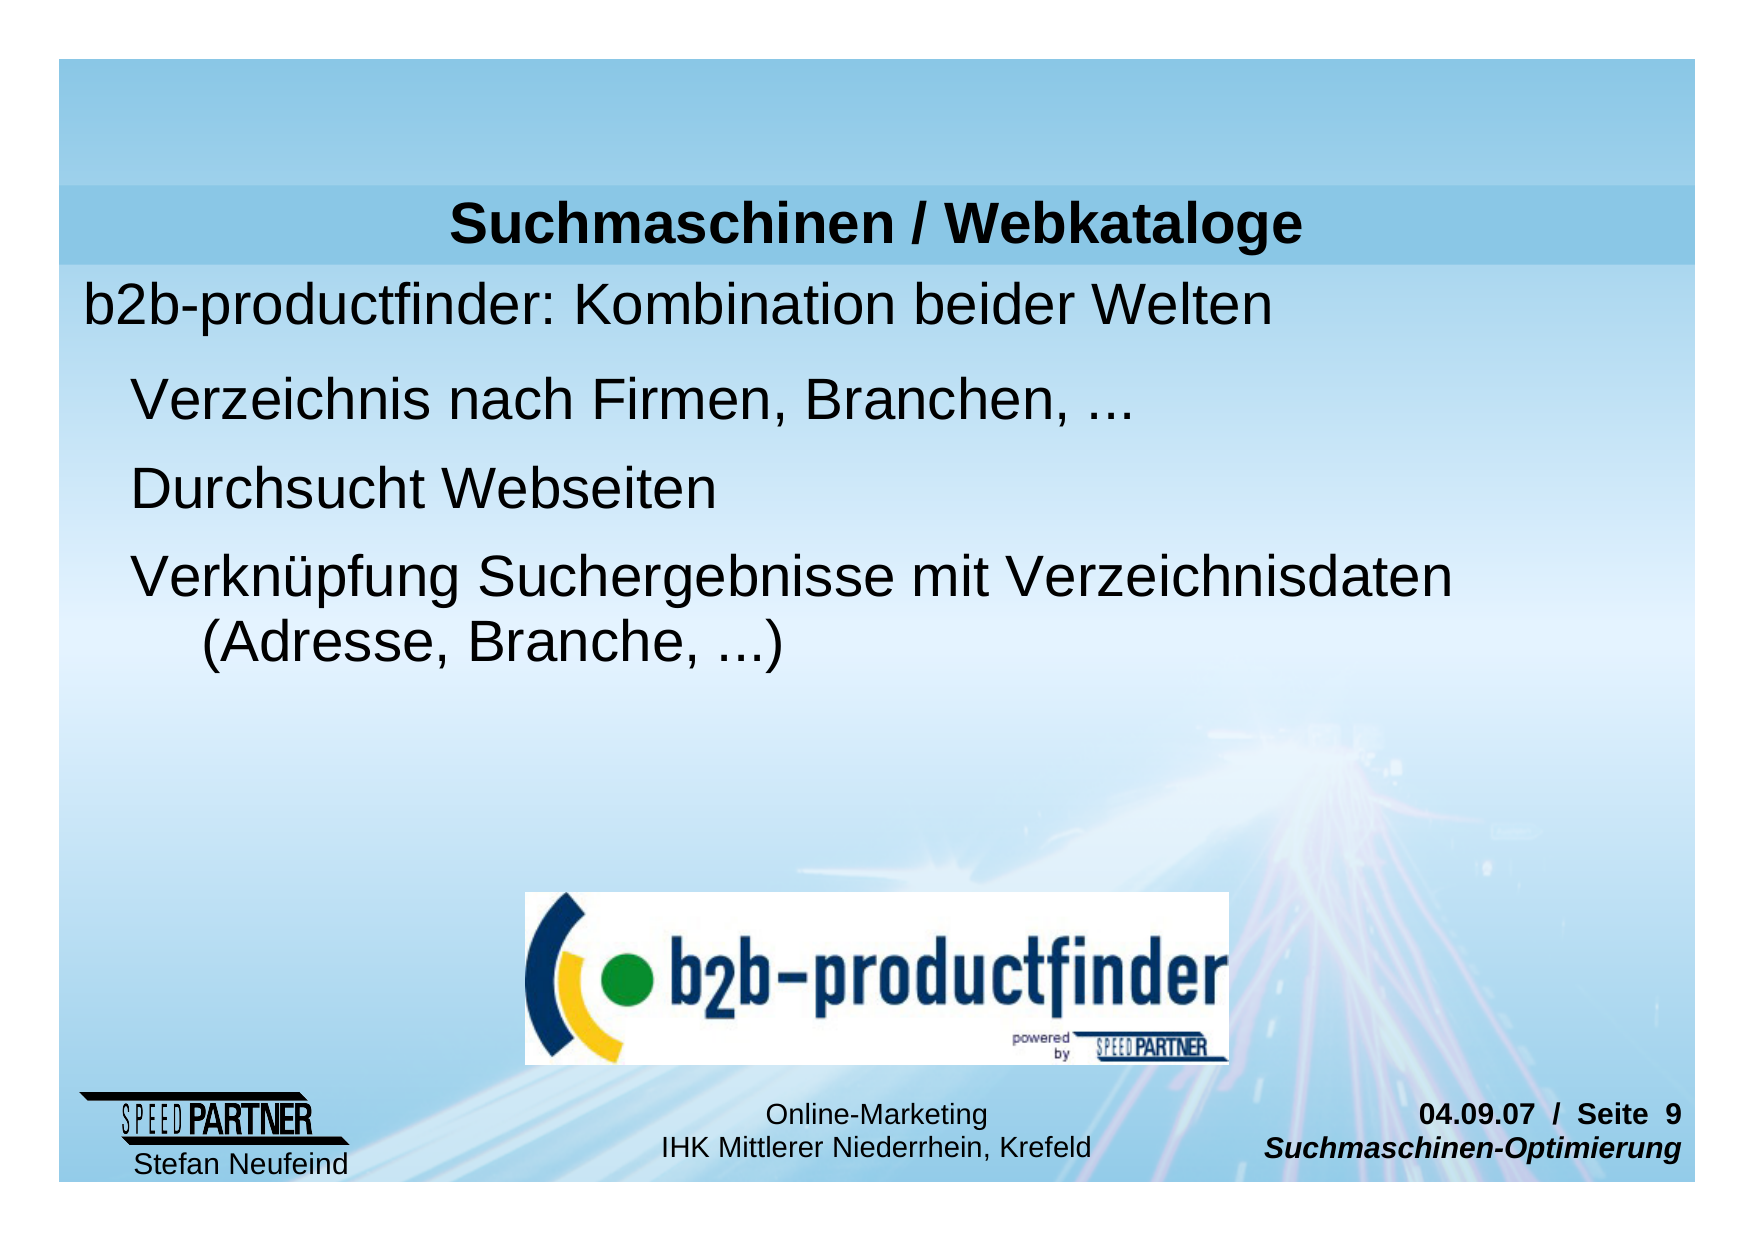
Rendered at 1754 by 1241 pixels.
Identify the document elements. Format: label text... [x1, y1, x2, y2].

title Suchmaschinen / Webkataloge [59, 190, 1695, 257]
list b2b-productfinder: Kombination beider Welten Verzeichnis nach Firmen, Branchen, ... Durchsucht Webseiten Verknüpfung Suchergebnisse mit Verzeichnisdaten (Adresse, Branche, ...) [71, 272, 1695, 1055]
picture [59, 59, 1695, 185]
picture [59, 265, 1695, 1182]
